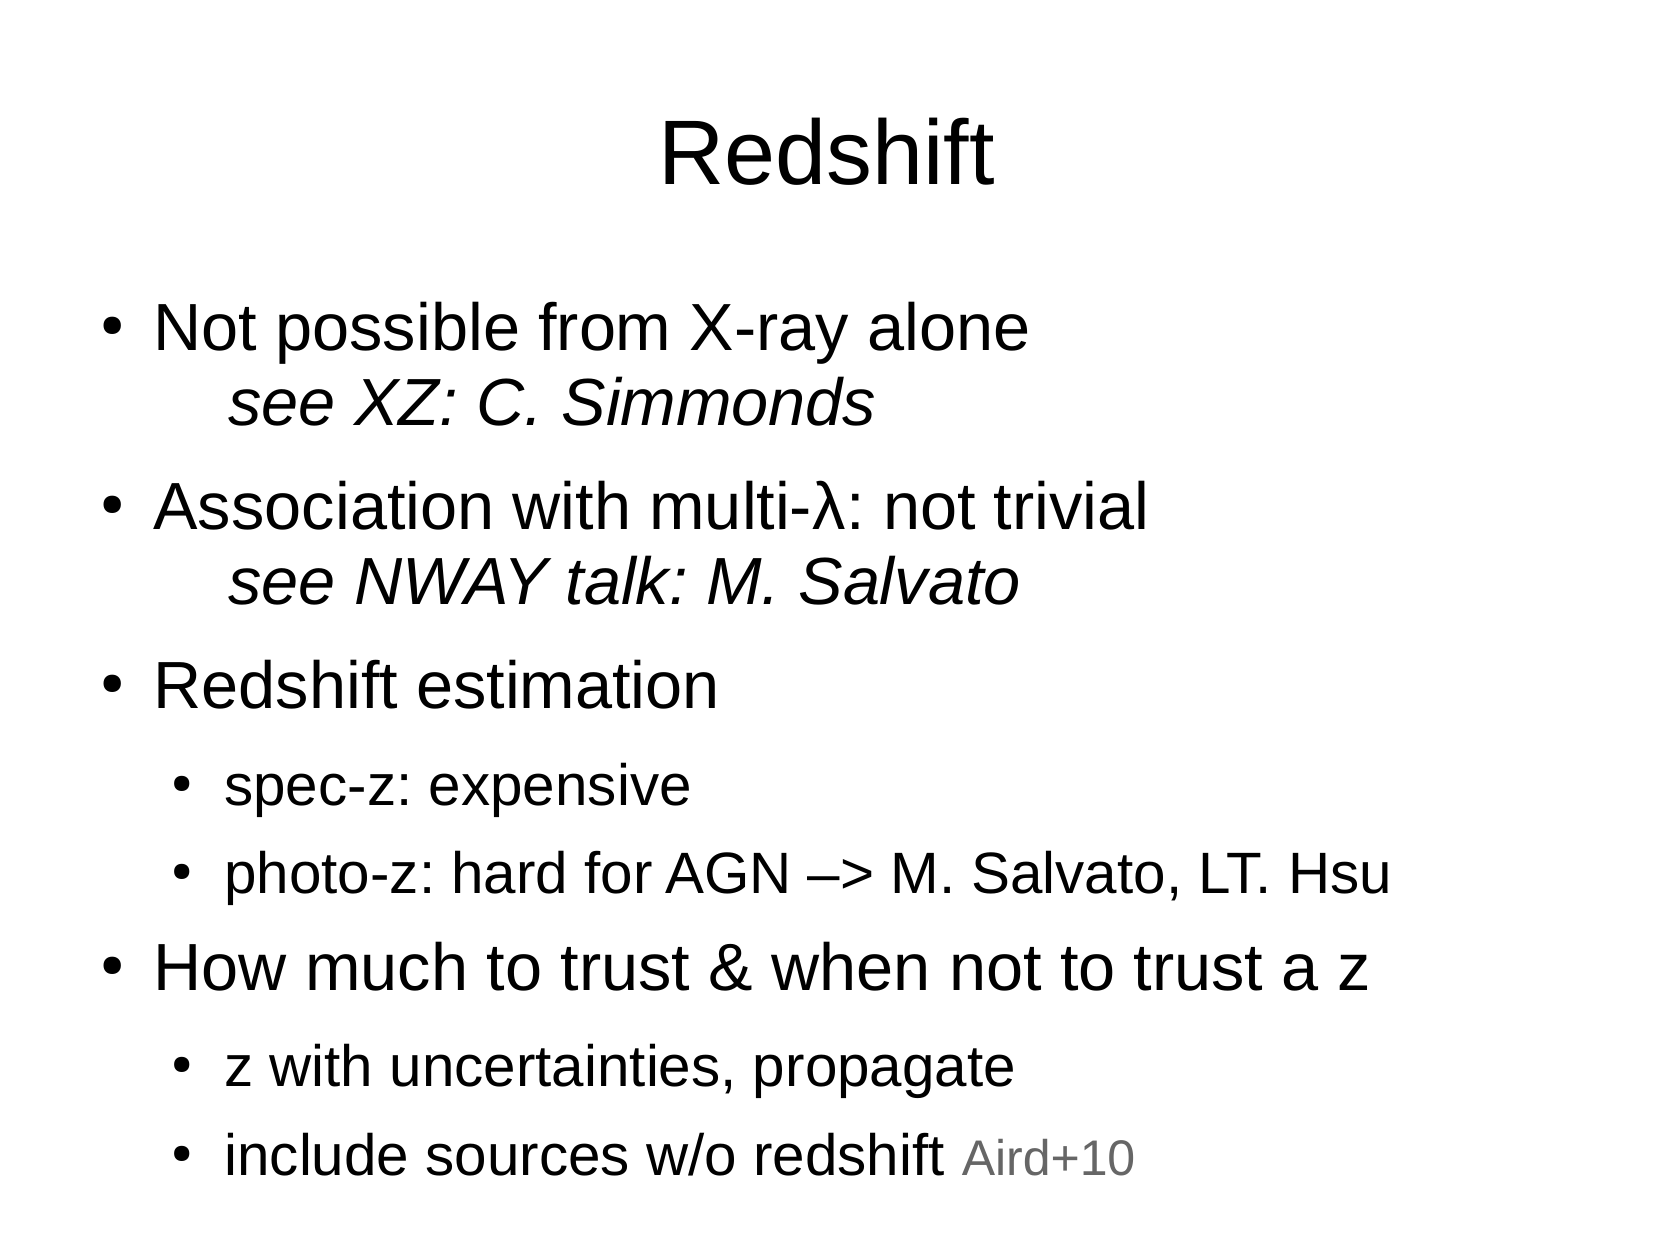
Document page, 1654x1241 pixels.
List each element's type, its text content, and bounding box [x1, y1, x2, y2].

list Not possible from X-ray alone see XZ: C. Simmonds Association with multi-λ: not trivial see NWAY talk: M. Salvato Redshift estimation spec-z: expensive photo-z: hard for AGN –> M. Salvato, LT. Hsu How much to trust & when not to trust a z z with uncertainties, propagate include sources w/o redshift Aird+10 [82, 290, 1613, 1241]
title Redshift [82, 49, 1571, 257]
